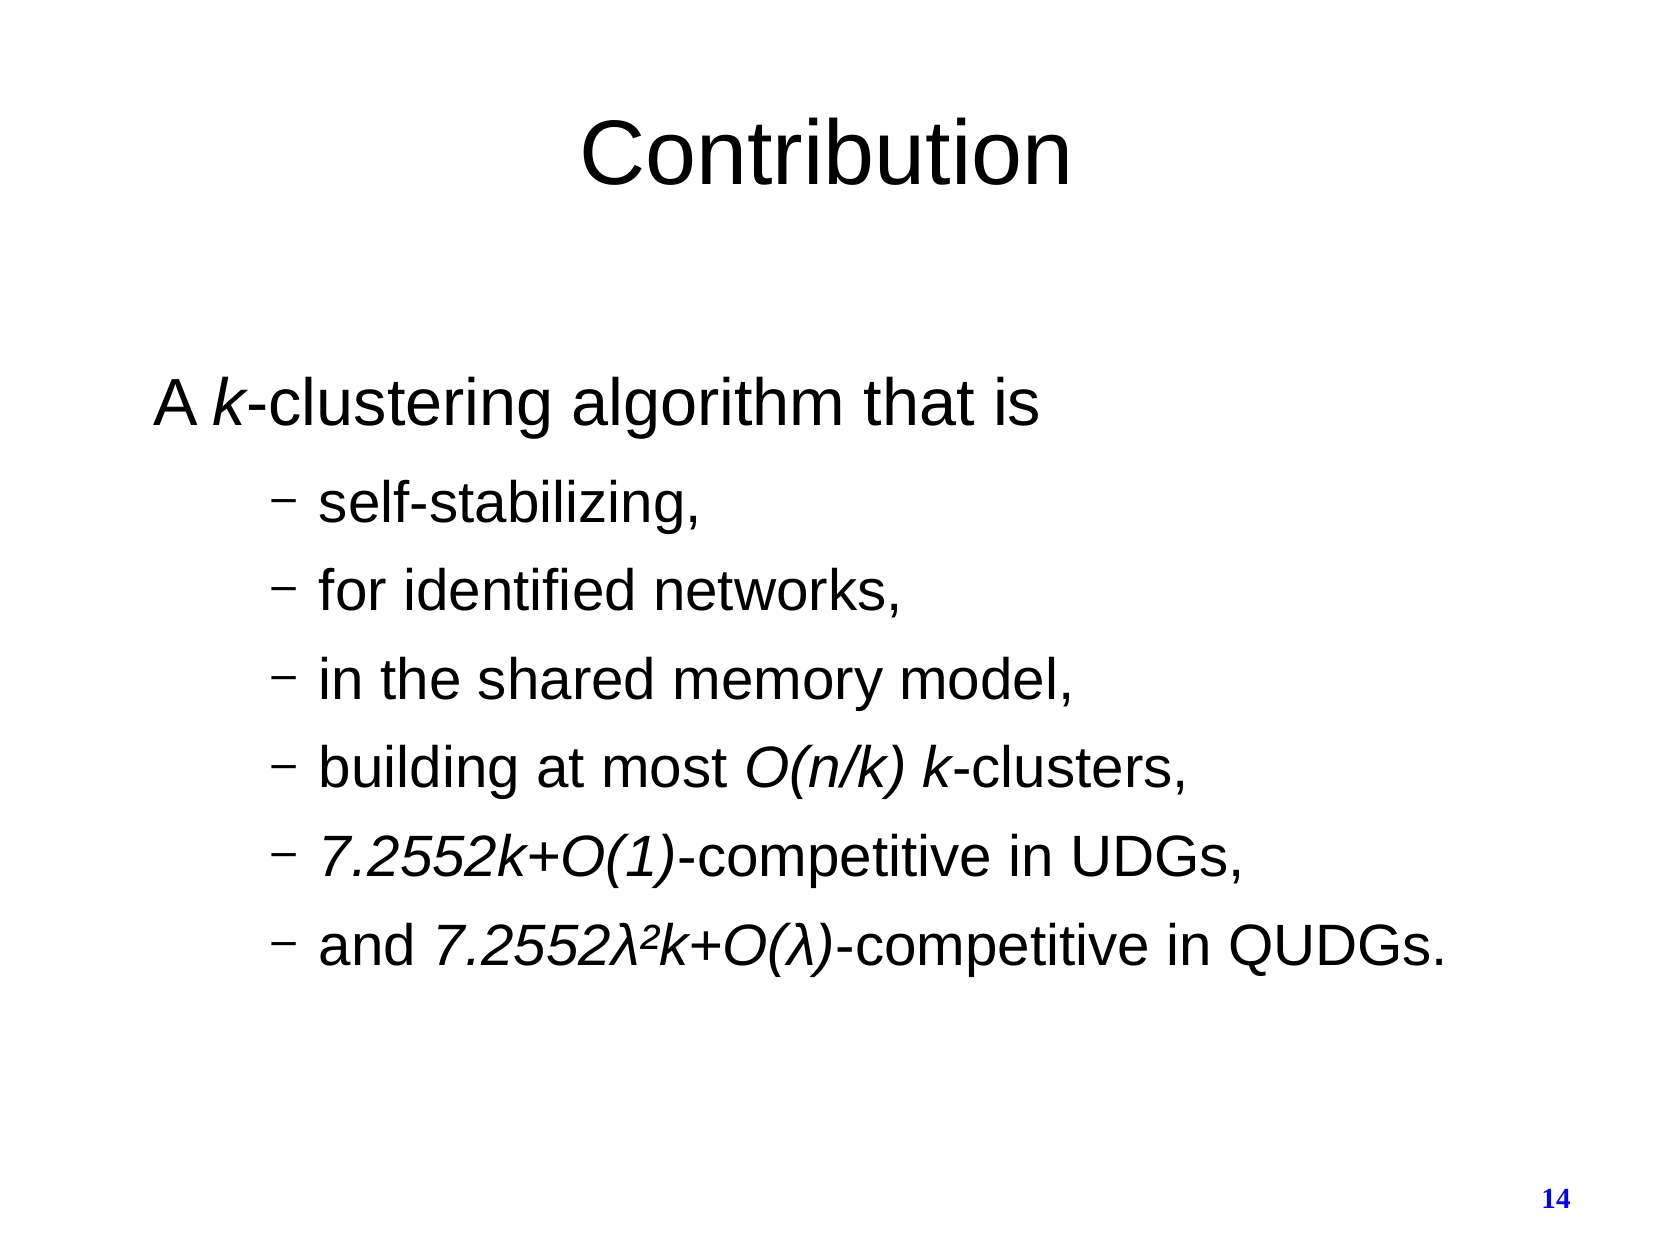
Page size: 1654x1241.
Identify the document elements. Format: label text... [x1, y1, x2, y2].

list A k-clustering algorithm that is self-stabilizing, for identified networks, in the shared memory model, building at most O(n/k) k-clusters, 7.2552k+O(1)-competitive in UDGs, and 7.2552λ²k+O(λ)-competitive in QUDGs. [82, 290, 1571, 1010]
title Contribution [82, 49, 1571, 257]
